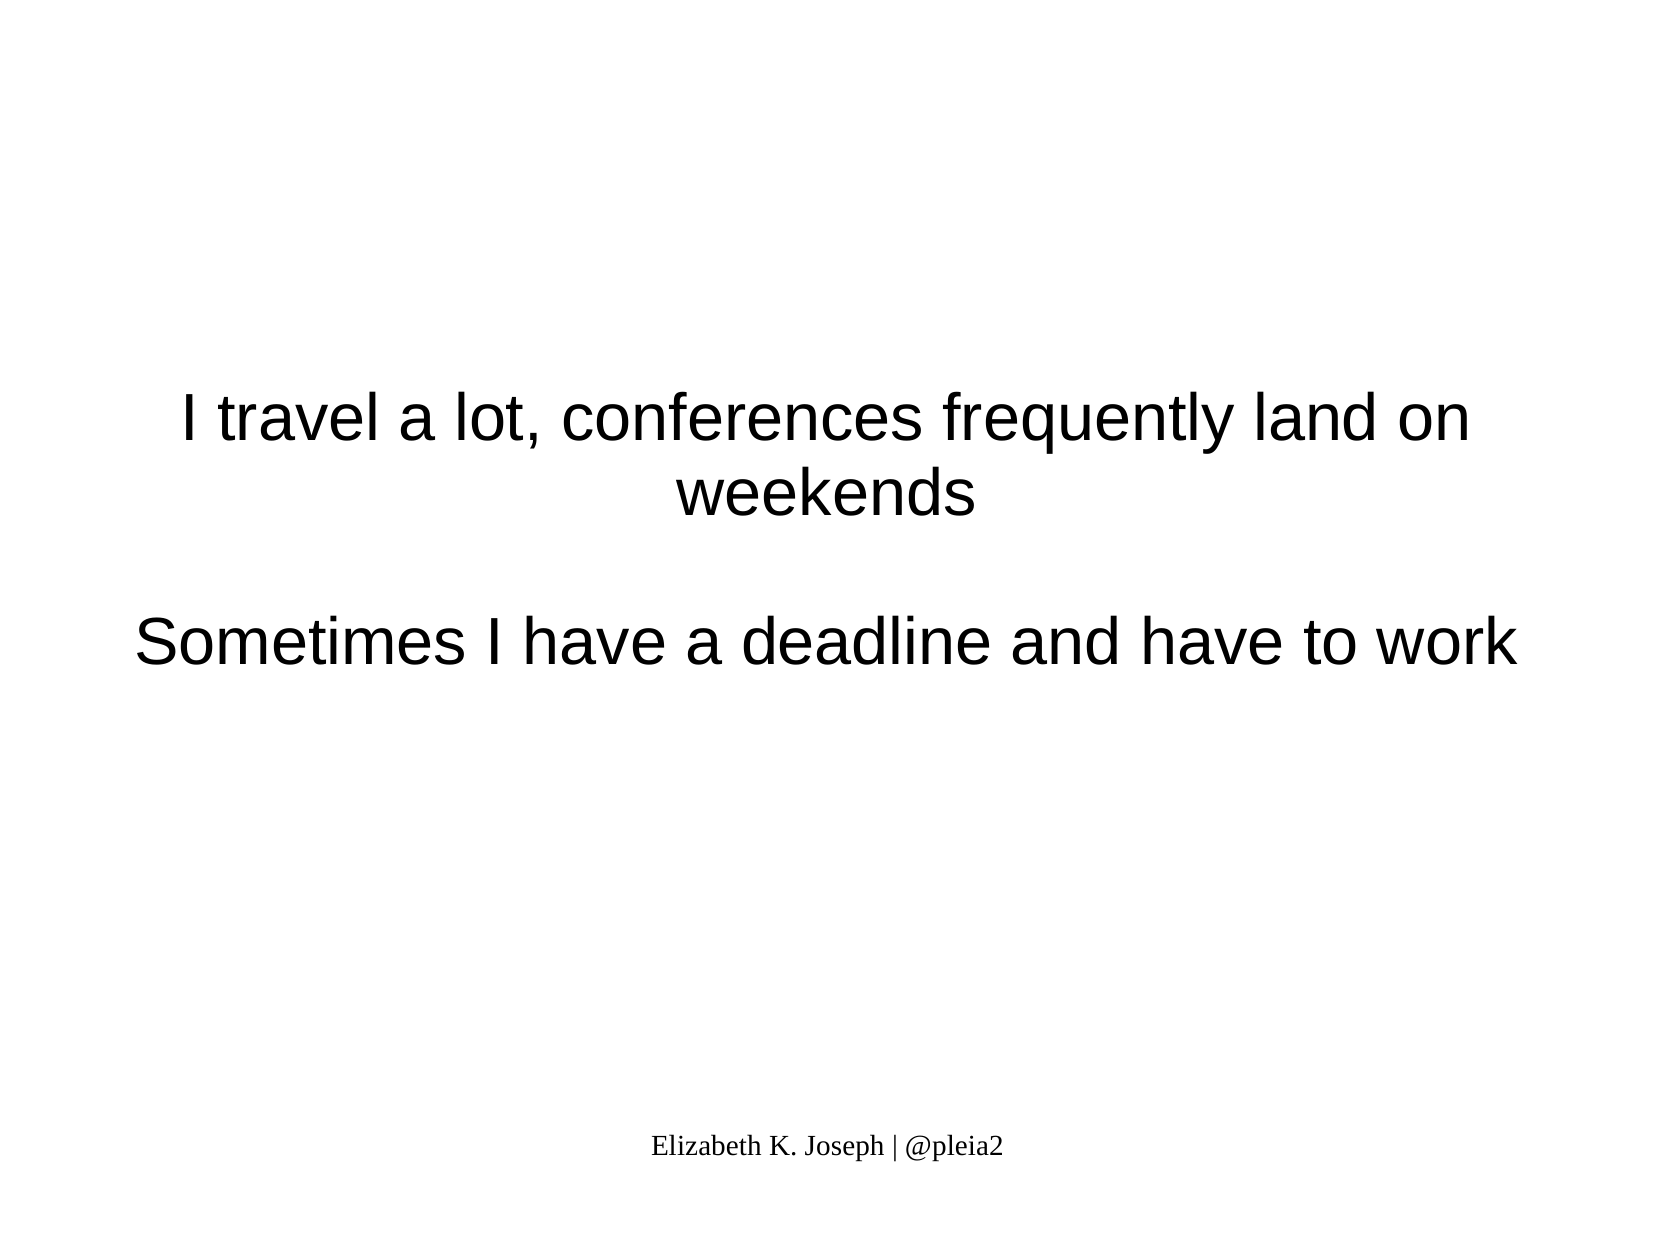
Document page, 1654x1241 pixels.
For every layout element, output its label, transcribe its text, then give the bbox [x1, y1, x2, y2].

subtitle I travel a lot, conferences frequently land on weekends Sometimes I have a deadline and have to work [82, 49, 1571, 1010]
